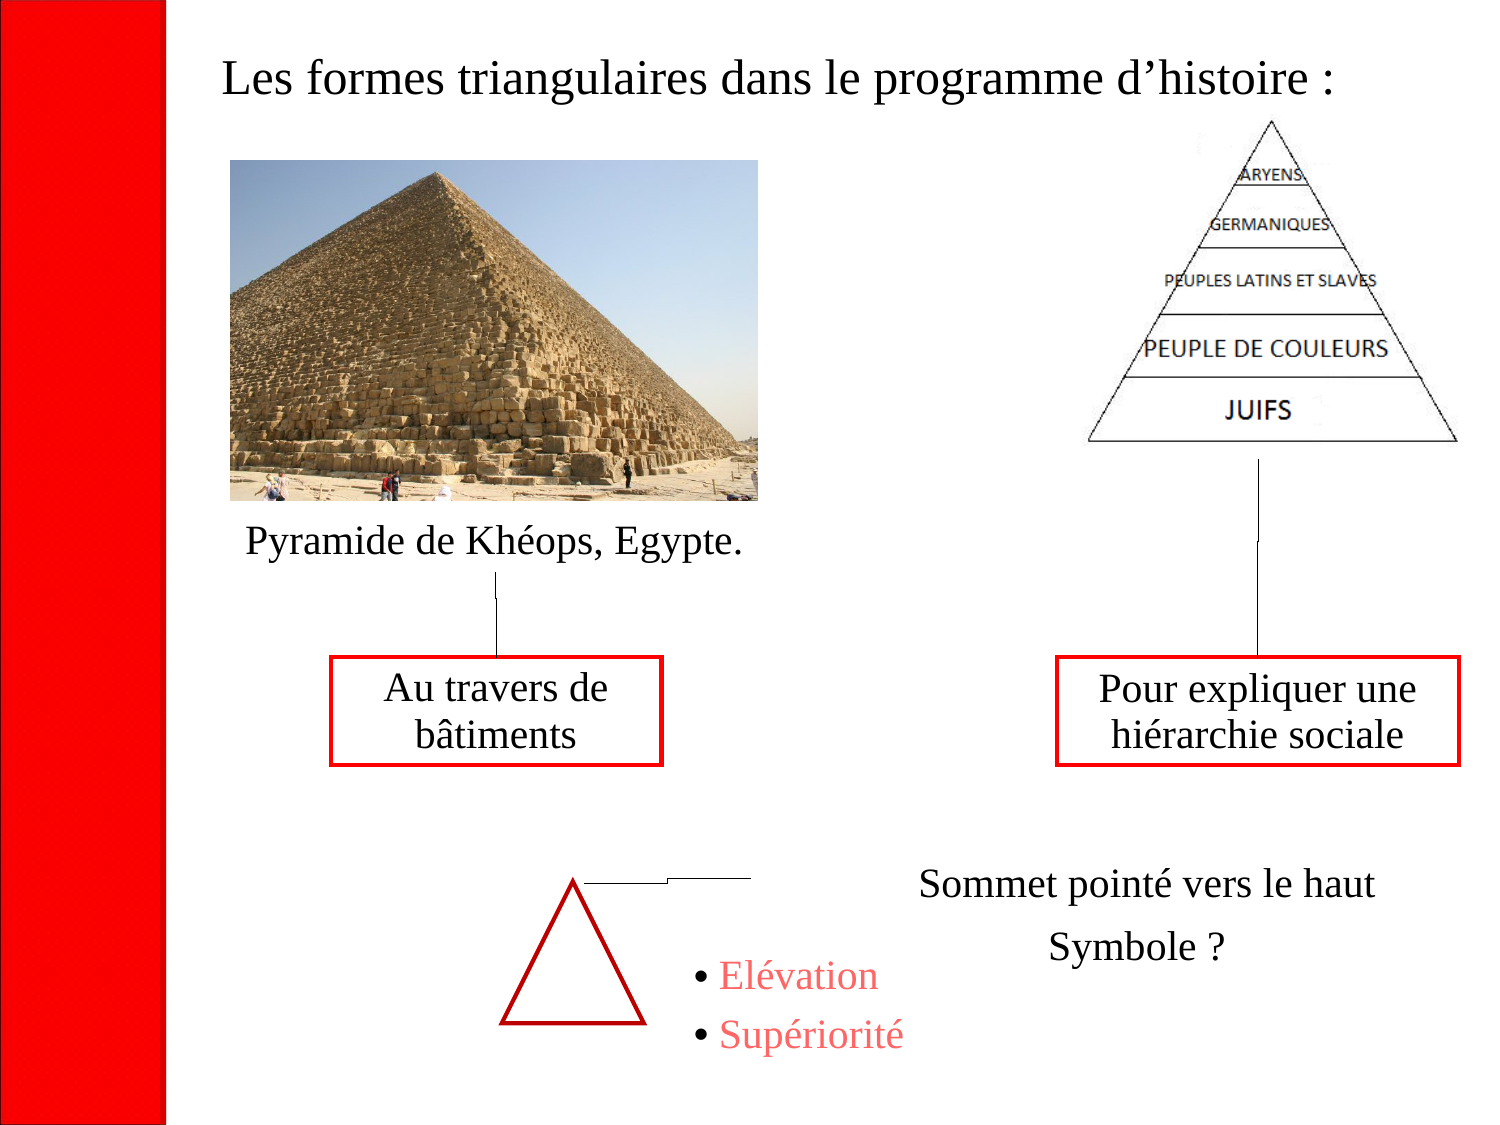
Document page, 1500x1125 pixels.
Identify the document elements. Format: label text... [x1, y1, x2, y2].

text_box Au travers de bâtiments [330, 656, 662, 765]
picture [1074, 114, 1471, 459]
text_box Sommet pointé vers le haut [903, 852, 1447, 915]
text_box Symbole ? [1033, 915, 1270, 978]
picture [230, 160, 758, 501]
text_box Pour expliquer une hiérarchie sociale [1057, 657, 1459, 766]
text_box Supériorité [679, 1003, 1010, 1066]
text_box Les formes triangulaires dans le programme d’histoire : [206, 42, 1459, 114]
text_box Pyramide de Khéops, Egypte. [230, 509, 762, 572]
text_box Elévation [679, 944, 945, 1007]
